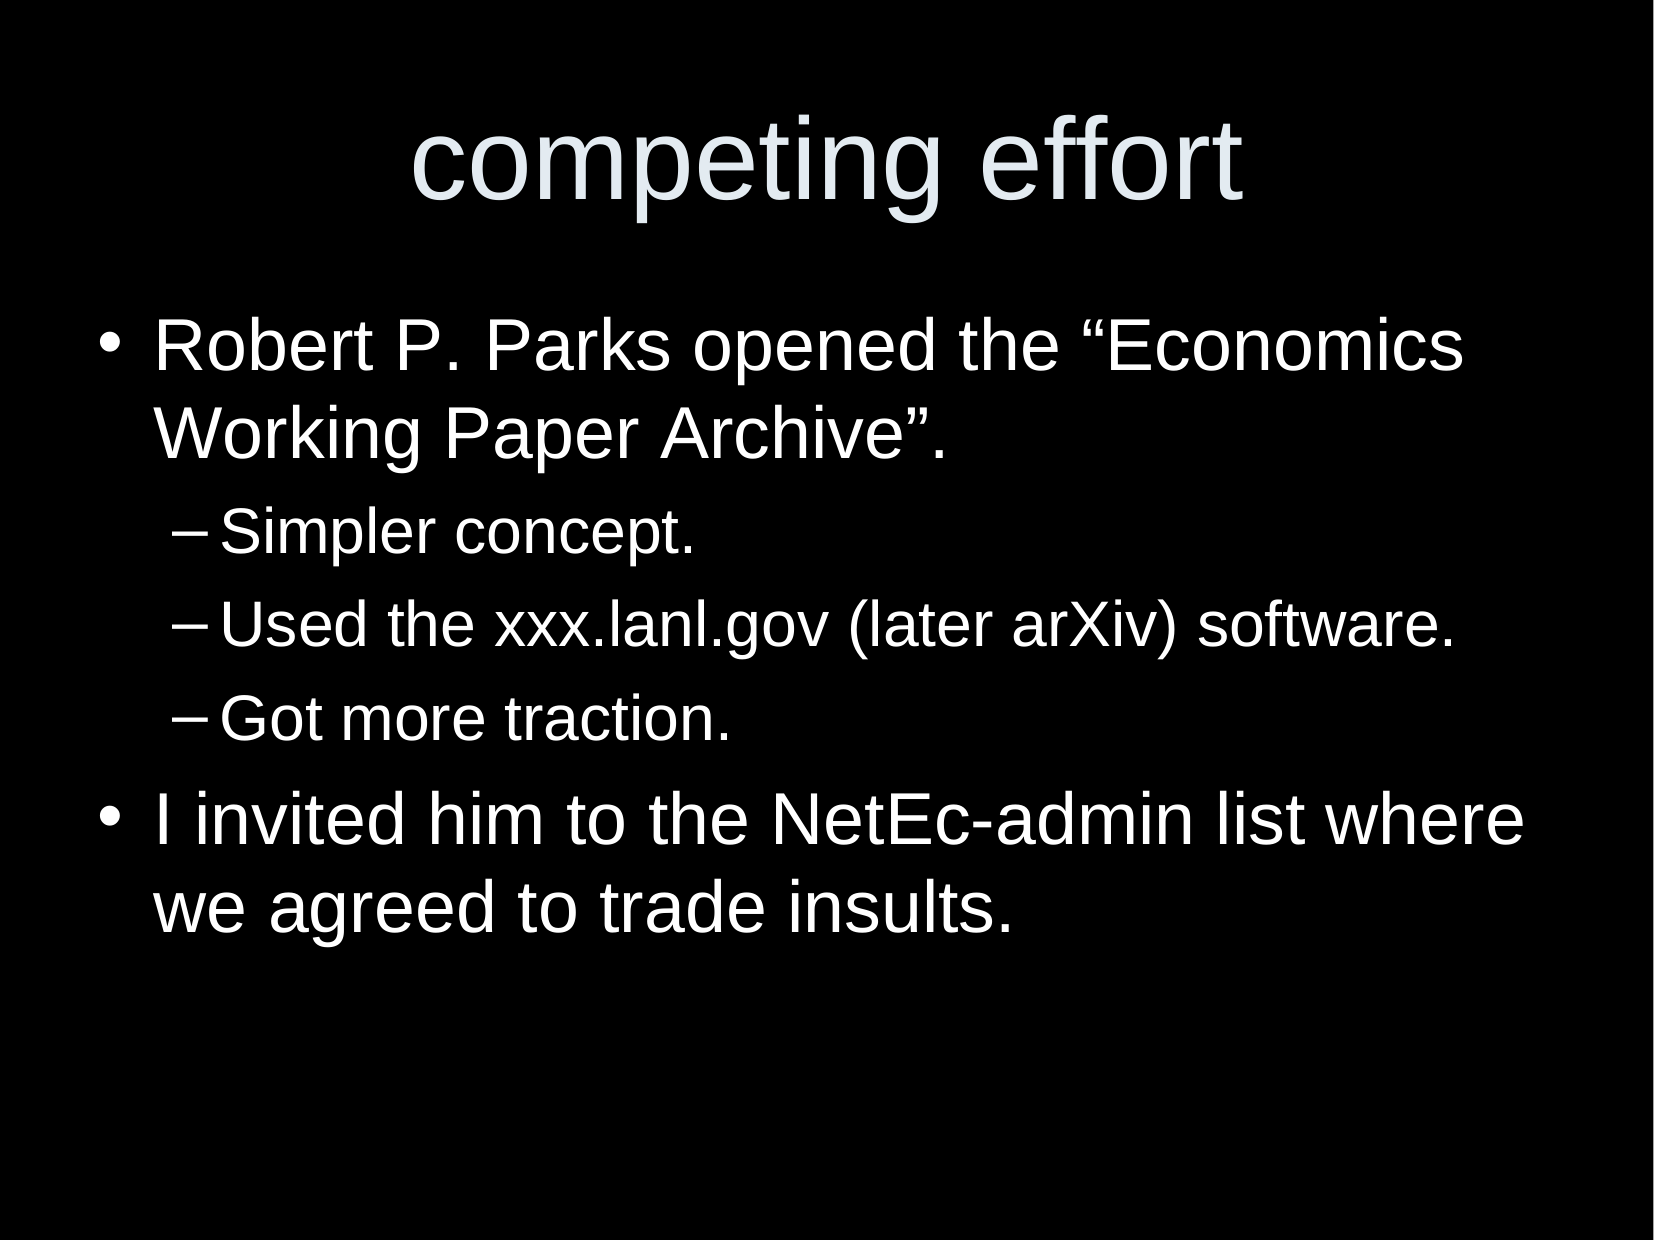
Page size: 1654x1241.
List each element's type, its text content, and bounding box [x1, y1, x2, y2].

list Robert P. Parks opened the “Economics Working Paper Archive”. Simpler concept. Used the xxx.lanl.gov (later arXiv) software. Got more traction. I invited him to the NetEc-admin list where we agreed to trade insults. [82, 289, 1571, 1108]
title competing effort [82, 49, 1571, 257]
